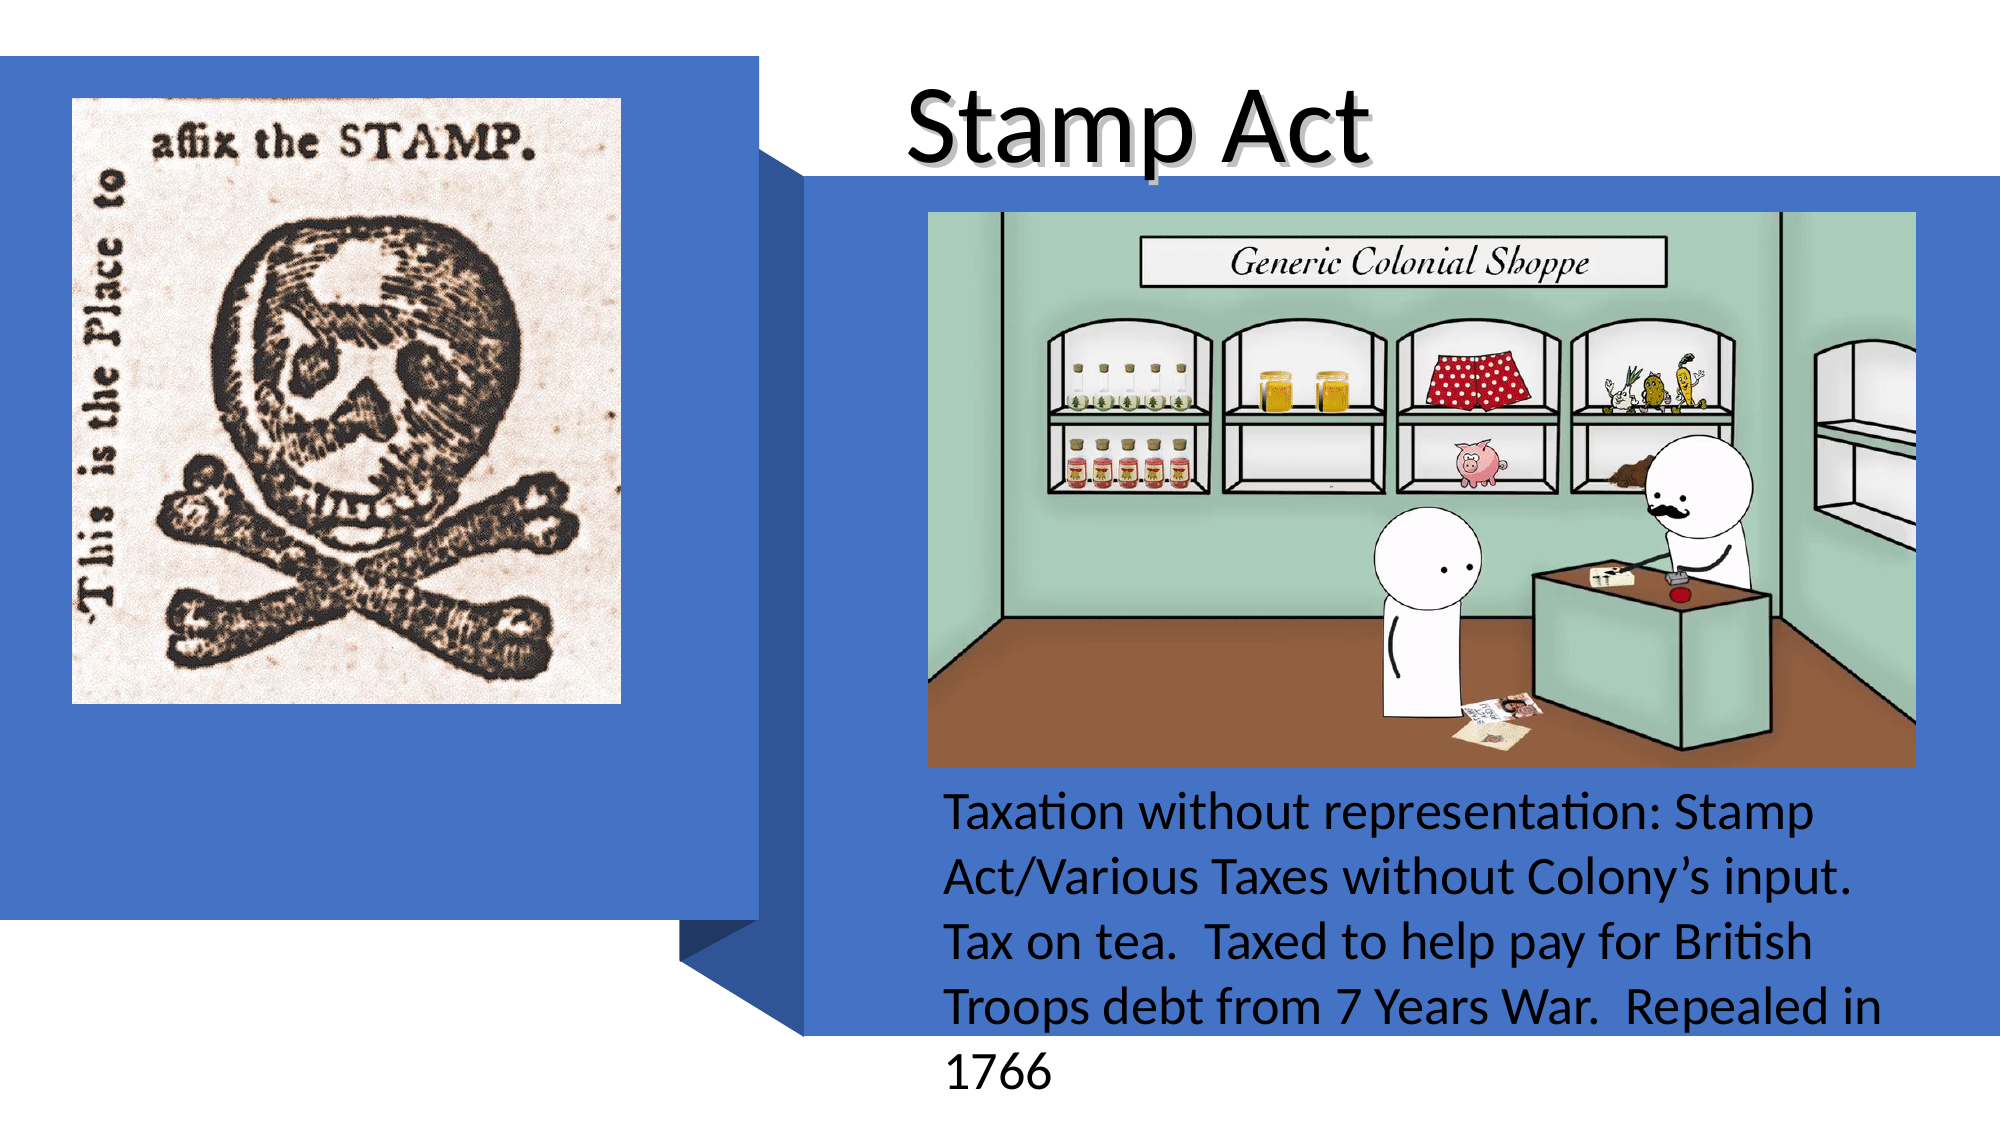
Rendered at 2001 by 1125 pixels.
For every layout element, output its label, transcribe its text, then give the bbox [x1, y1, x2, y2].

text_box [0, 0, 2000, 1125]
text_box Taxation without representation: Stamp Act/Various Taxes without Colony’s input. Tax on tea. Taxed to help pay for British Troops debt from 7 Years War. Repealed in 1766 [928, 768, 1916, 1112]
text_box Stamp Act [890, 43, 1387, 193]
picture [72, 98, 621, 704]
picture [928, 212, 1916, 768]
